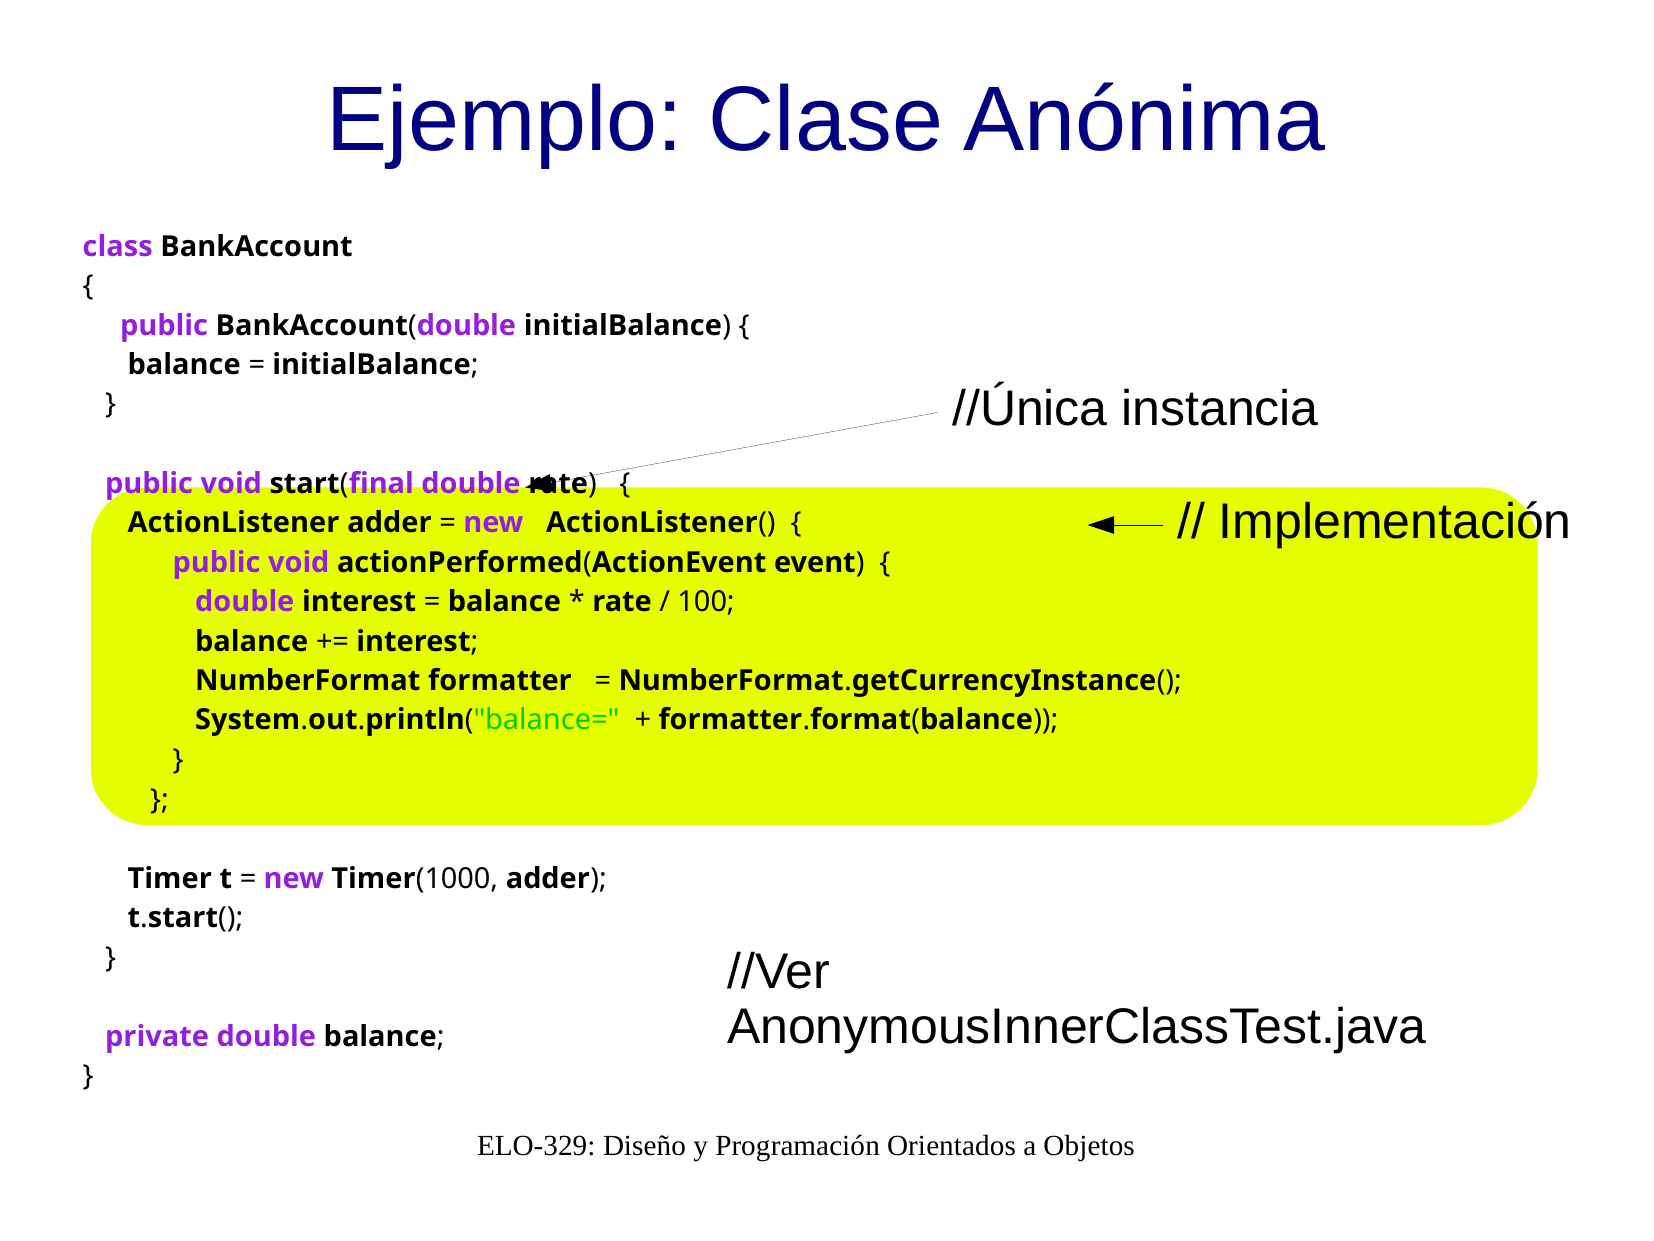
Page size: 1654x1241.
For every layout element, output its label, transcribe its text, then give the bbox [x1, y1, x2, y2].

text_box // Implementación [1162, 485, 1613, 563]
text_box //Única instancia [937, 373, 1388, 451]
title Ejemplo: Clase Anónima [82, 56, 1571, 181]
list class BankAccount { public BankAccount(double initialBalance) { balance = initialBalance; } public void start(final double rate) { ActionListener adder = new ActionListener() { public void actionPerformed(ActionEvent event) { double interest = balance * rate / 100; balance += interest; NumberFormat formatter = NumberFormat.getCurrencyInstance(); System.out.println("balance=" + formatter.format(balance)); } }; Timer t = new Timer(1000, adder); t.start(); } private double balance; } [82, 225, 1571, 1126]
text_box //Ver AnonymousInnerClassTest.java [712, 935, 1501, 1075]
